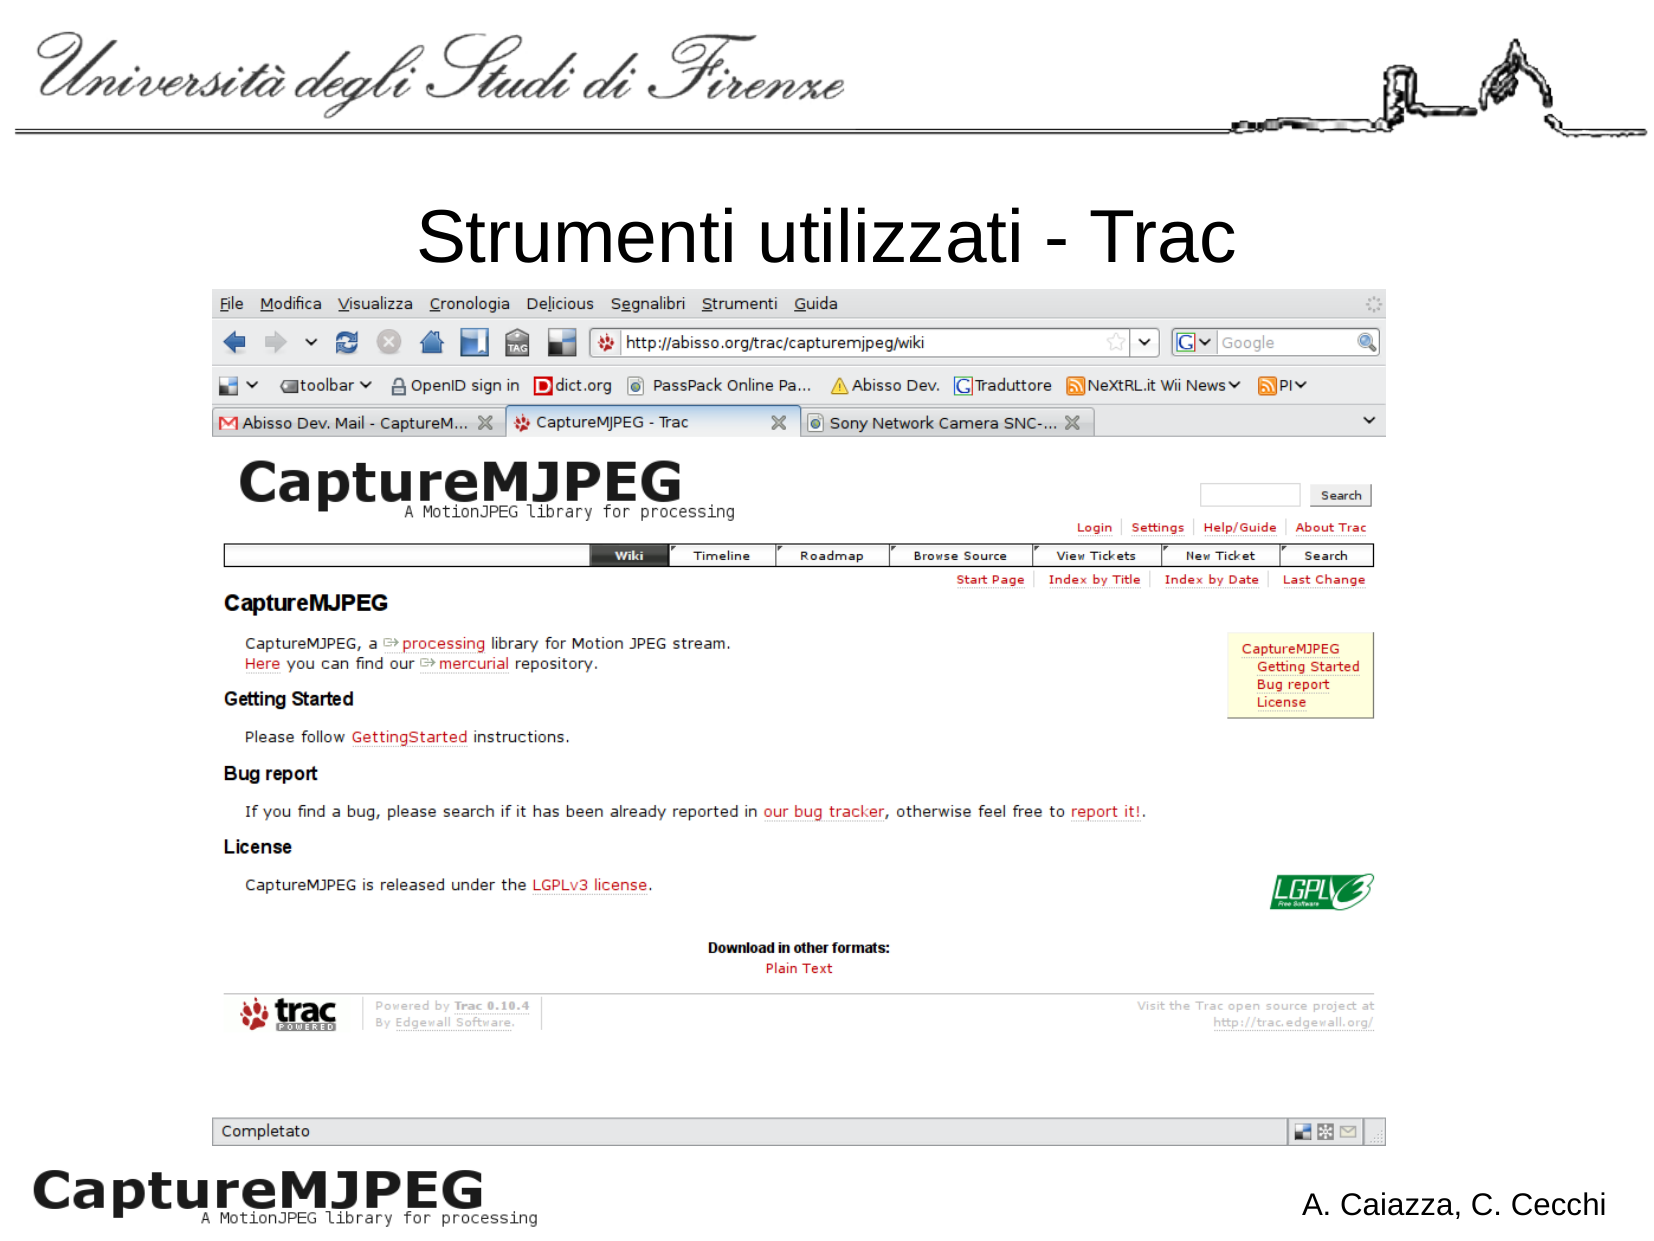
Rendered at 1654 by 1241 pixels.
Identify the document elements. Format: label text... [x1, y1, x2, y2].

picture [7, 4, 1654, 147]
picture [212, 325, 1386, 1146]
picture [17, 1159, 550, 1229]
title Strumenti utilizzati - Trac [82, 147, 1571, 325]
